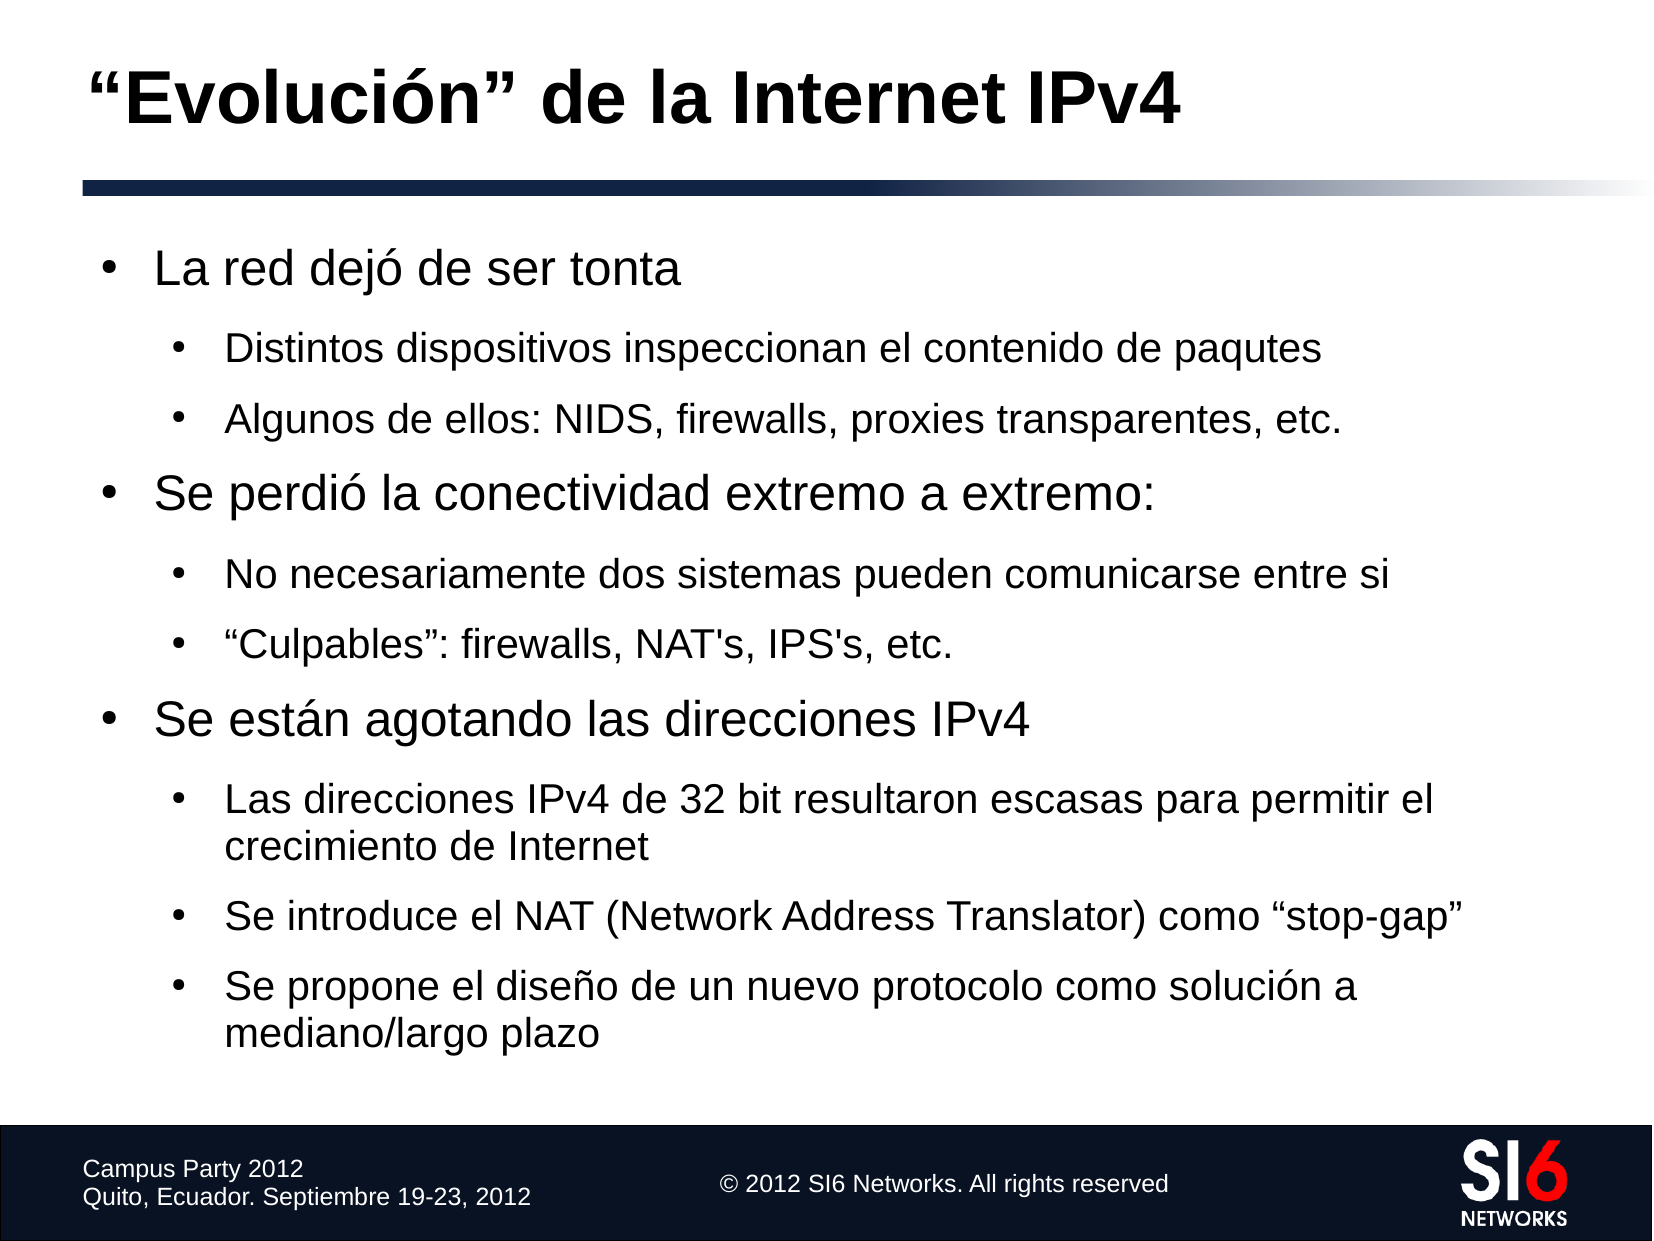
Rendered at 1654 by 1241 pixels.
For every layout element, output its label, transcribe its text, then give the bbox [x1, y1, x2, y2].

picture [1461, 1139, 1567, 1226]
title “Evolución” de la Internet IPv4 [86, 30, 1576, 166]
list La red dejó de ser tonta Distintos dispositivos inspeccionan el contenido de paqutes Algunos de ellos: NIDS, firewalls, proxies transparentes, etc. Se perdió la conectividad extremo a extremo: No necesariamente dos sistemas pueden comunicarse entre si “Culpables”: firewalls, NAT's, IPS's, etc. Se están agotando las direcciones IPv4 Las direcciones IPv4 de 32 bit resultaron escasas para permitir el crecimiento de Internet Se introduce el NAT (Network Address Translator) como “stop-gap” Se propone el diseño de un nuevo protocolo como solución a mediano/largo plazo [82, 240, 1571, 1059]
